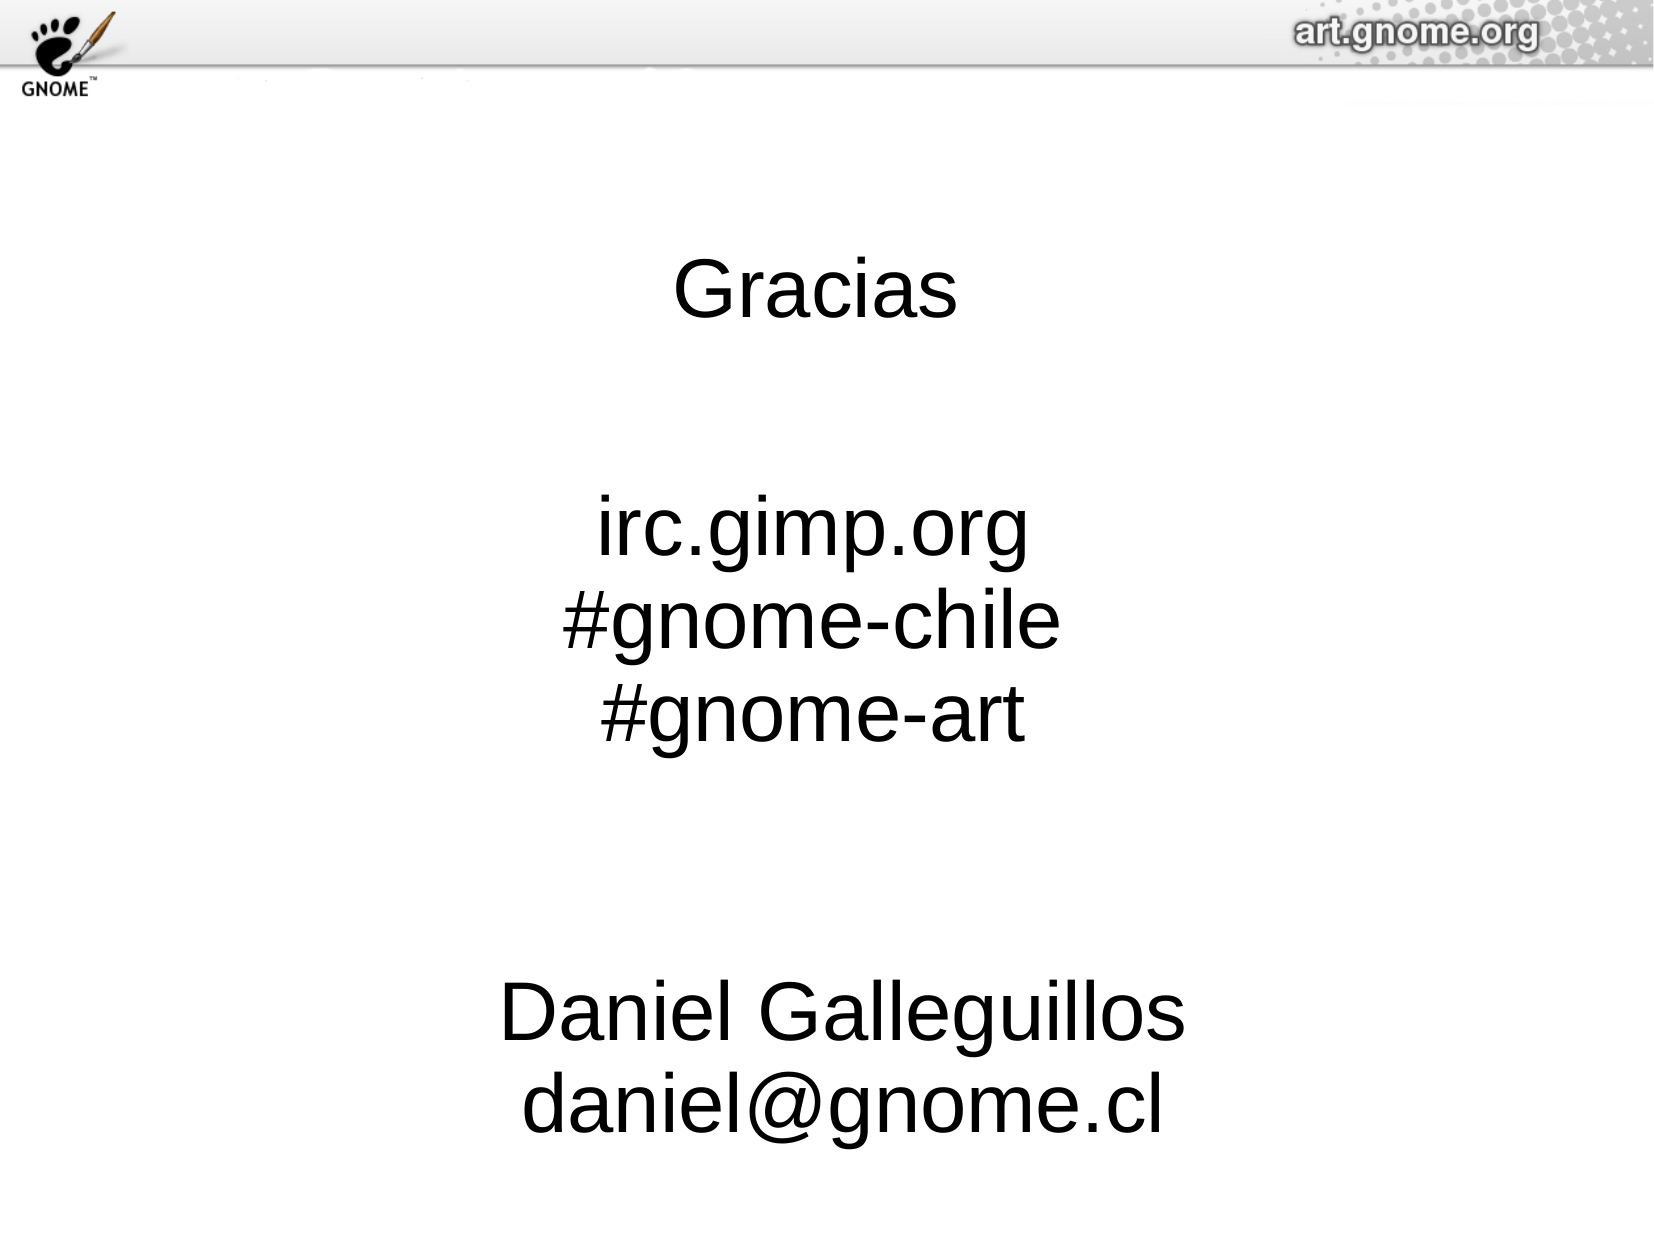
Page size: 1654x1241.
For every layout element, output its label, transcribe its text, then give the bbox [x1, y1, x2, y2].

text_box Gracias [657, 234, 975, 343]
picture [0, 0, 1654, 112]
text_box irc.gimp.org #gnome-chile #gnome-art [549, 472, 1079, 767]
text_box Daniel Galleguillos daniel@gnome.cl [484, 957, 1204, 1159]
